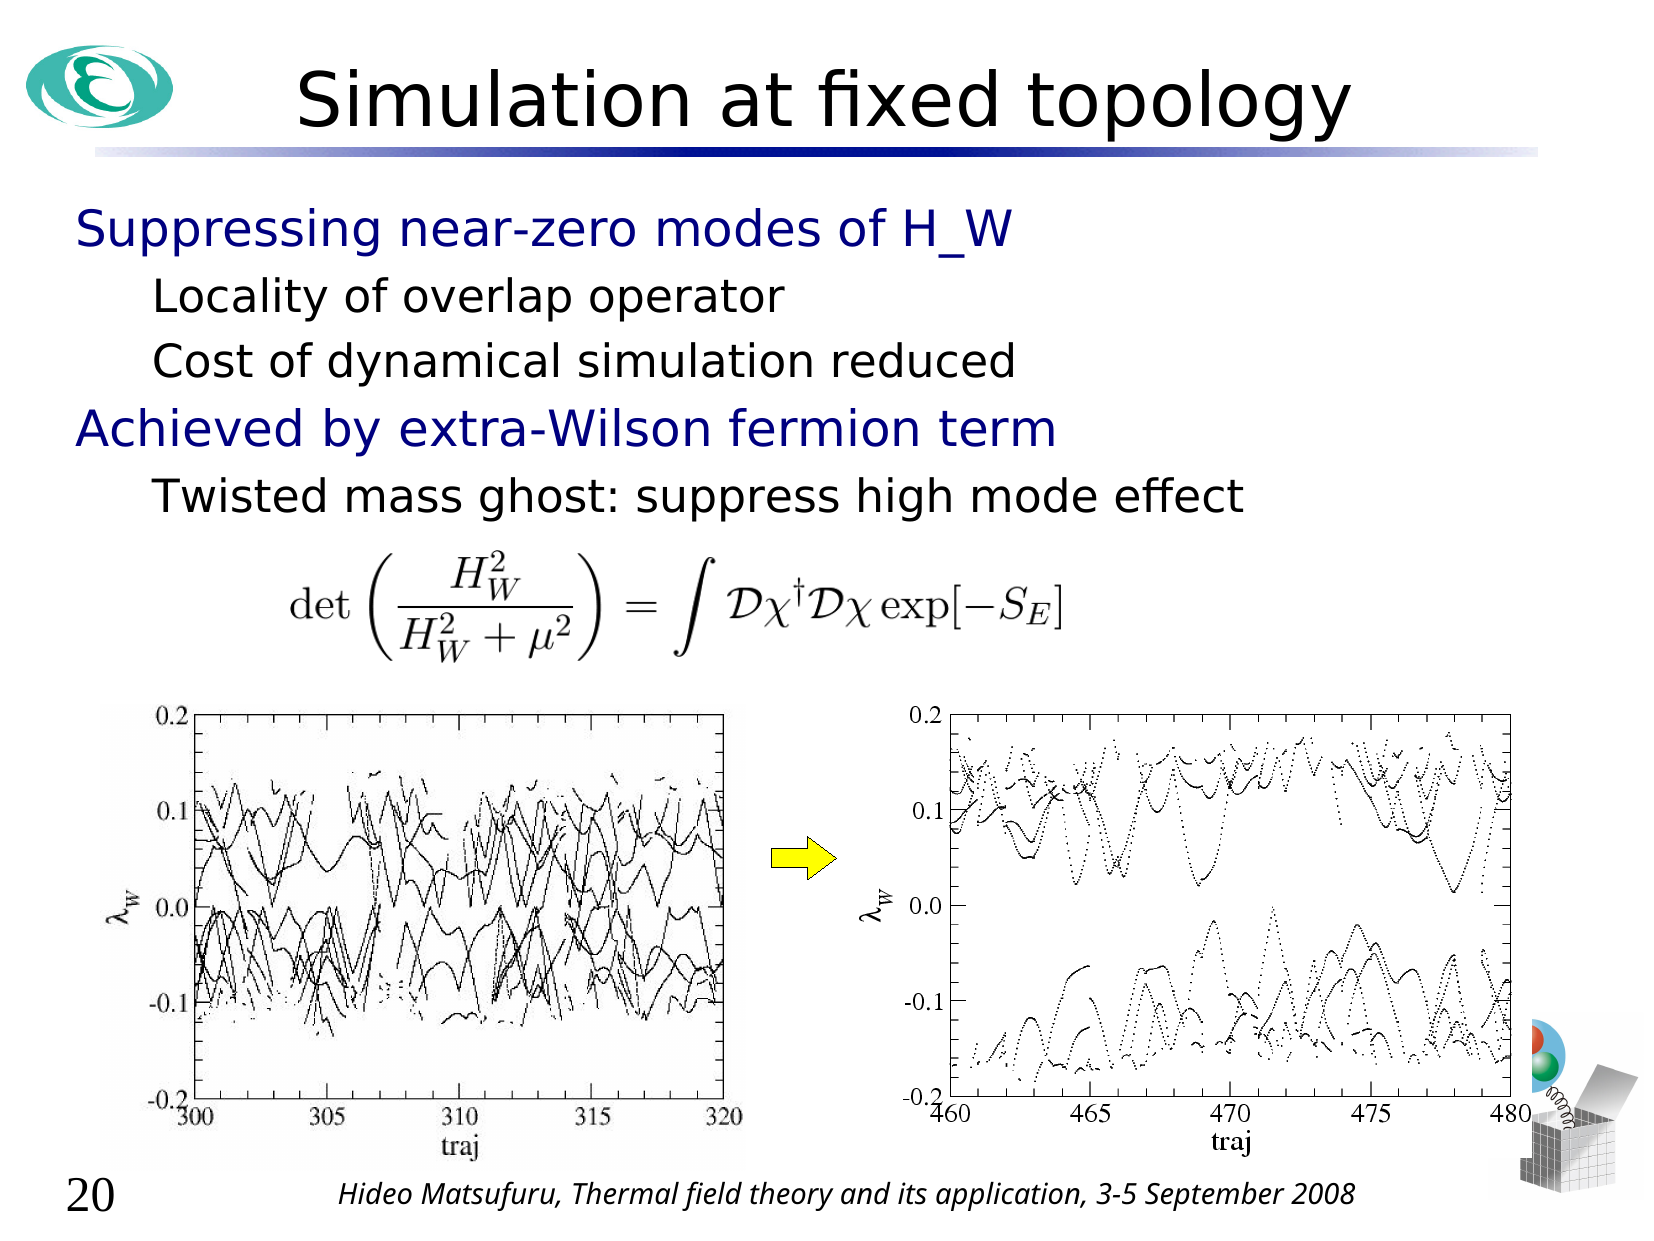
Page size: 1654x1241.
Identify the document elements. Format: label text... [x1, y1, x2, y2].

list Suppressing near-zero modes of H_W Locality of overlap operator Cost of dynamical simulation reduced Achieved by extra-Wilson fermion term Twisted mass ghost: suppress high mode effect [57, 199, 1553, 601]
title Simulation at fixed topology [201, 47, 1450, 154]
text_box [771, 836, 837, 880]
picture [100, 704, 746, 1171]
picture [290, 550, 1061, 663]
picture [20, 37, 179, 136]
picture [858, 706, 1644, 1200]
picture [95, 147, 1538, 157]
